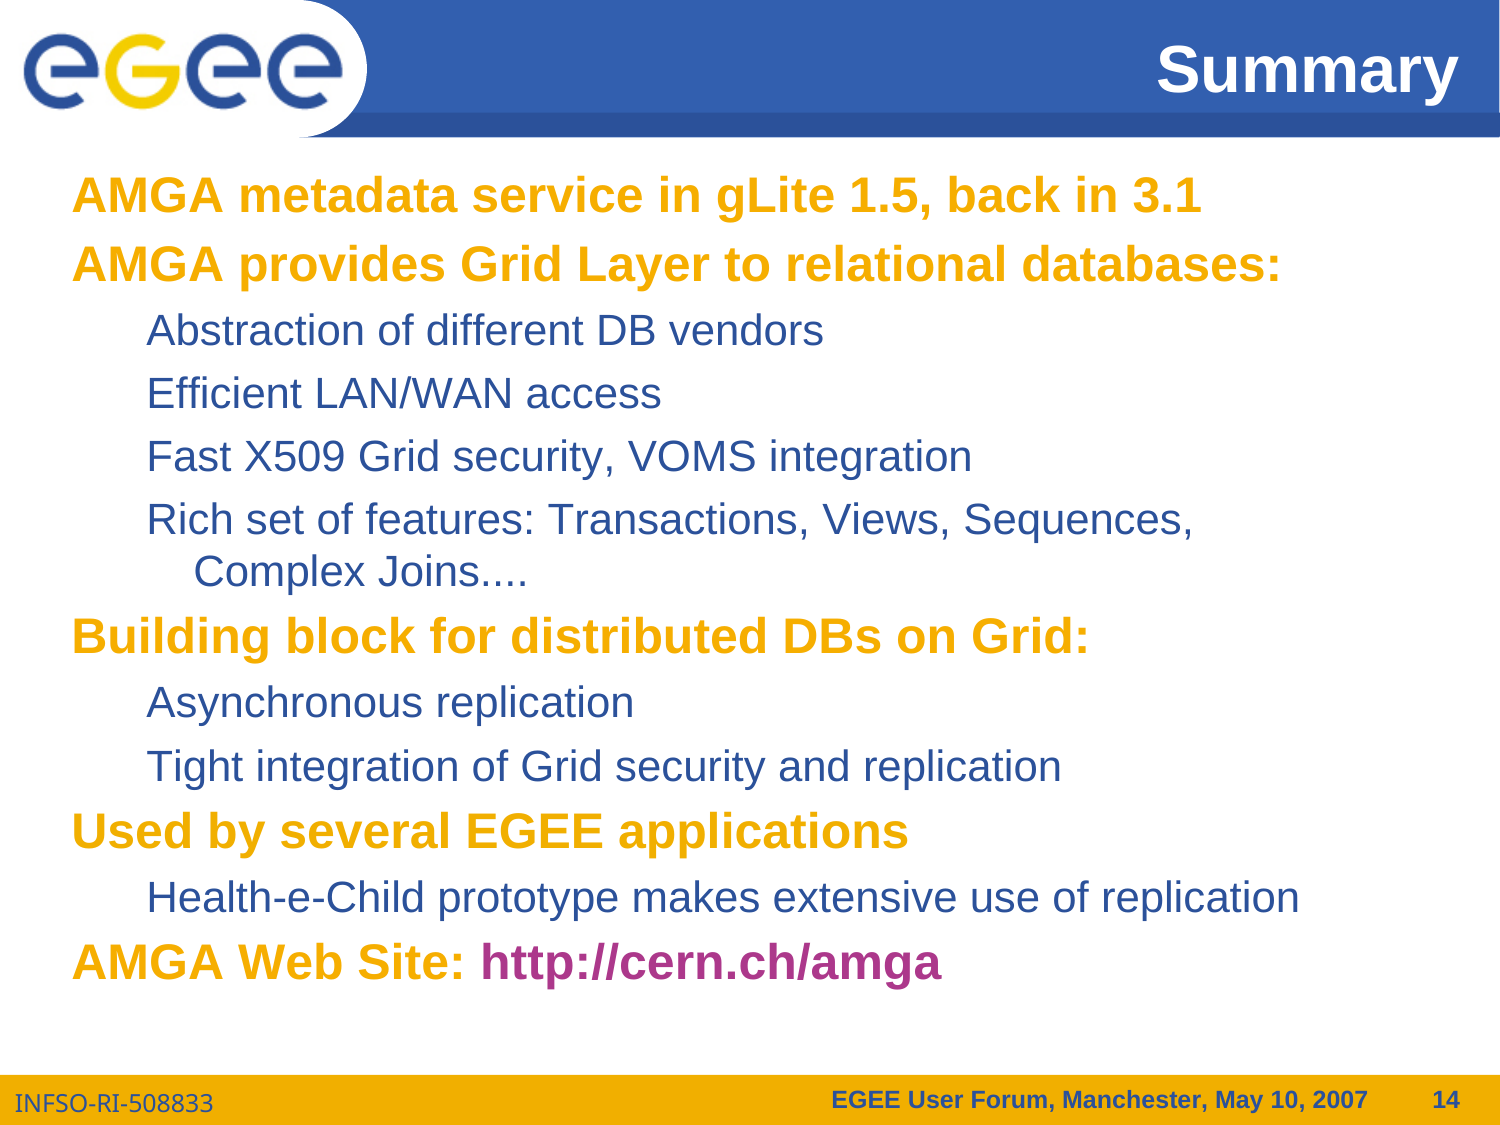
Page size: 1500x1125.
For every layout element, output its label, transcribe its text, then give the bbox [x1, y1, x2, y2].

list AMGA metadata service in gLite 1.5, back in 3.1 AMGA provides Grid Layer to relational databases: Abstraction of different DB vendors Efficient LAN/WAN access Fast X509 Grid security, VOMS integration Rich set of features: Transactions, Views, Sequences, Complex Joins.... Building block for distributed DBs on Grid: Asynchronous replication Tight integration of Grid security and replication Used by several EGEE applications Health-e-Child prototype makes extensive use of replication AMGA Web Site: http://cern.ch/amga [56, 159, 1466, 1051]
picture [18, 30, 349, 112]
title Summary [369, 10, 1475, 124]
